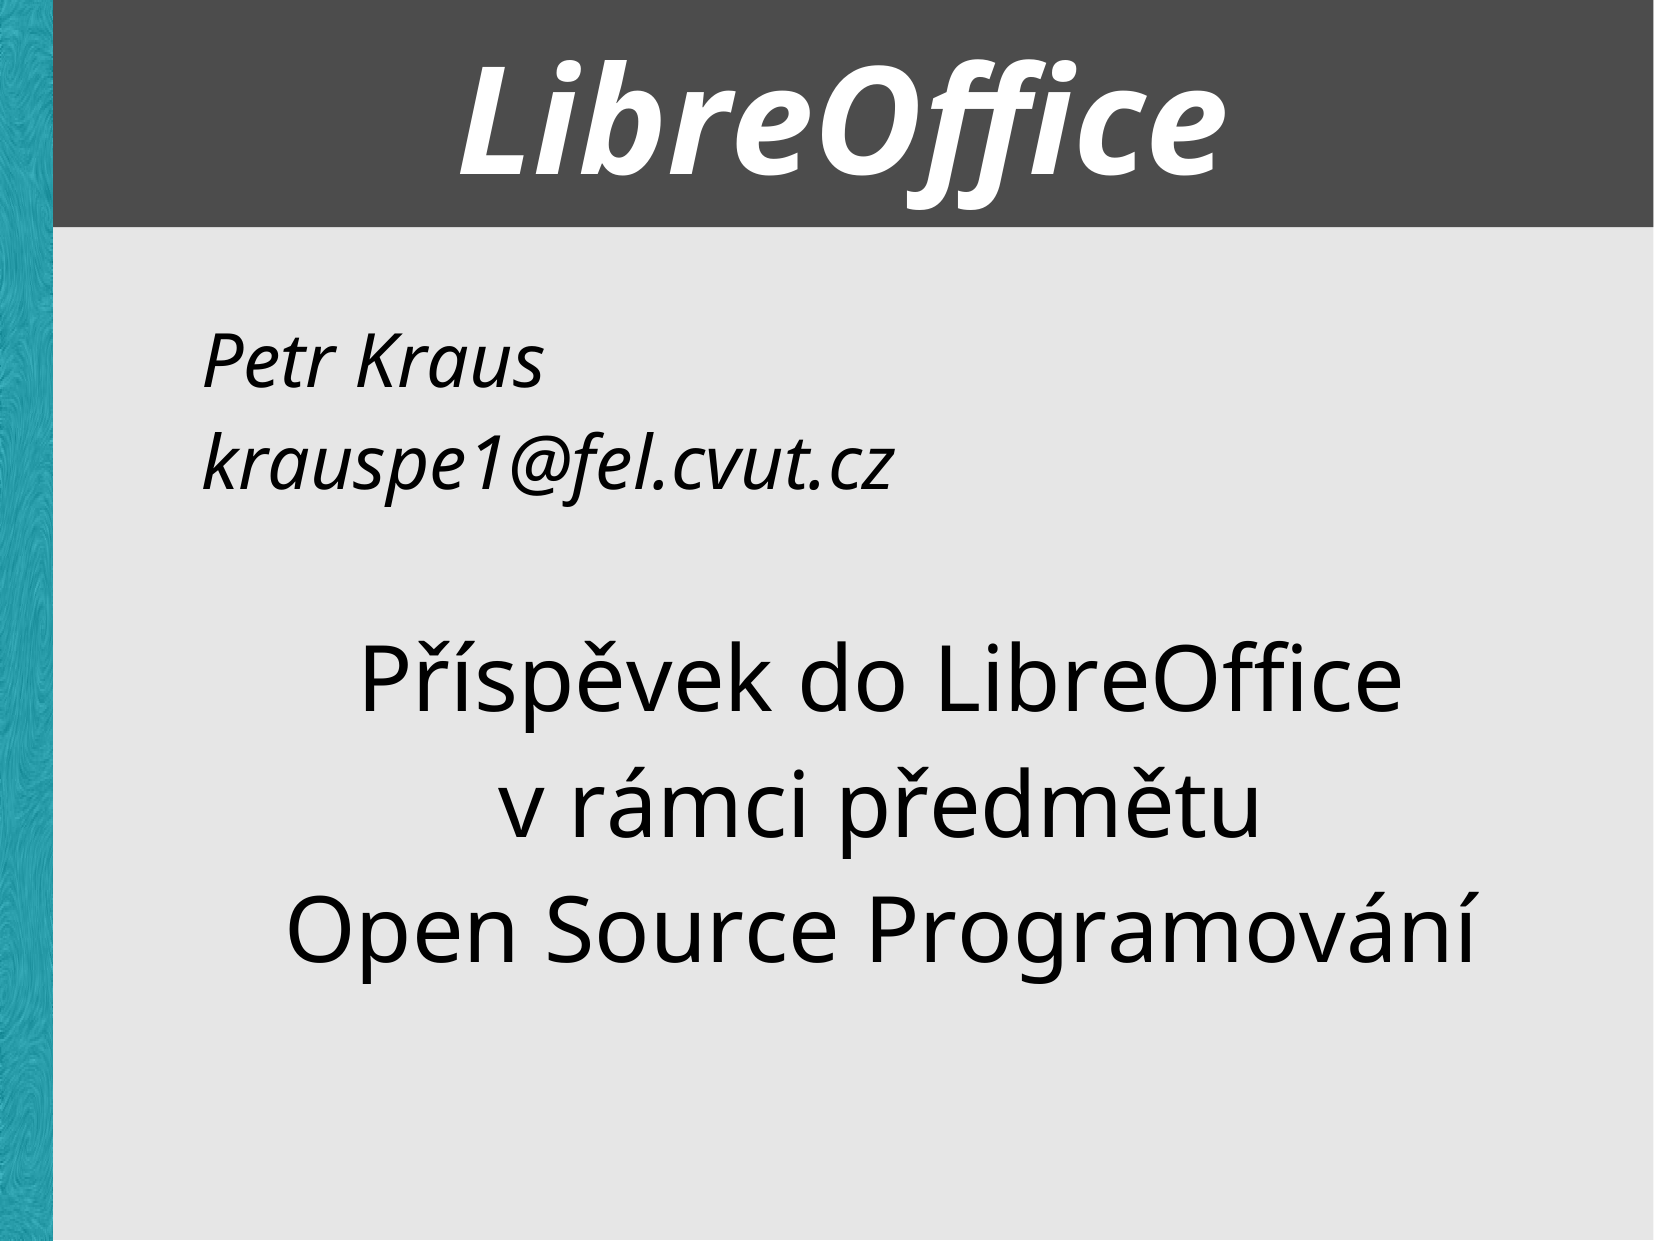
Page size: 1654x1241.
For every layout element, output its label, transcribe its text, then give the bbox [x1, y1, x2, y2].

picture [0, 0, 53, 1241]
list Petr Kraus krauspe1@fel.cvut.cz Příspěvek do LibreOffice v rámci předmětu Open Source Programování [118, 307, 1563, 1162]
title LibreOffice [121, 12, 1565, 221]
